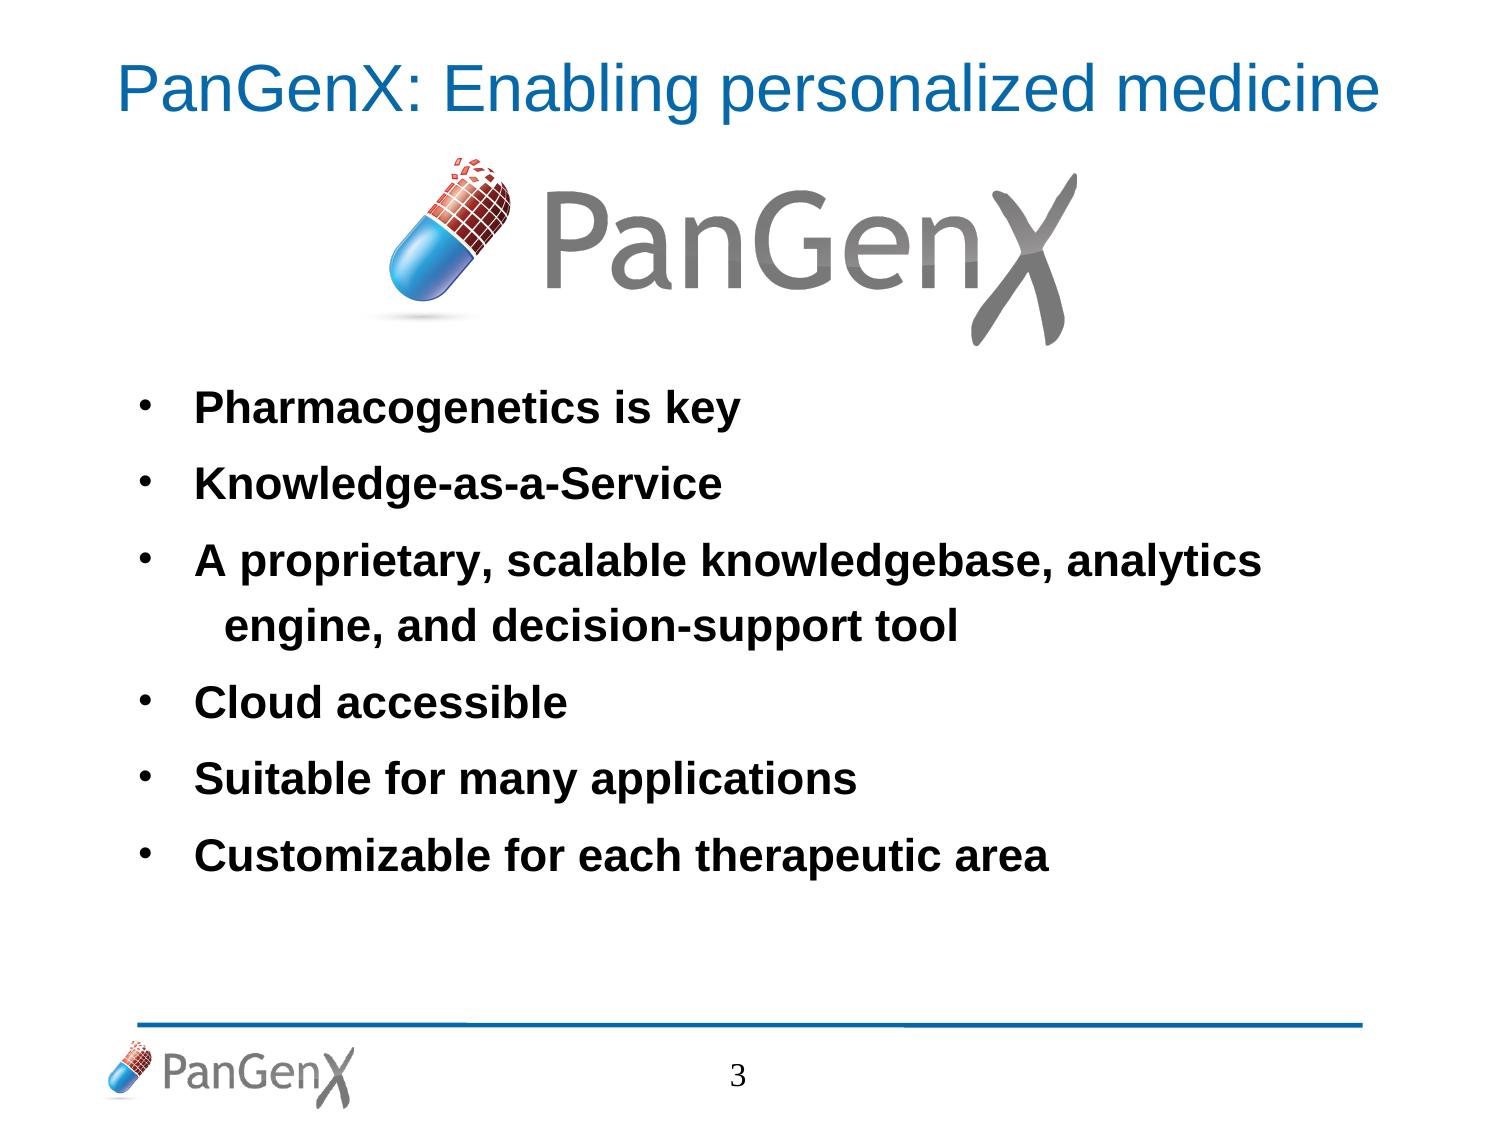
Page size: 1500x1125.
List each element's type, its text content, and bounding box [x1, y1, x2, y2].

picture [337, 158, 1077, 346]
title PanGenX: Enabling personalized medicine [0, 6, 1500, 149]
list Pharmacogenetics is key Knowledge-as-a-Service A proprietary, scalable knowledgebase, analytics engine, and decision-support tool Cloud accessible Suitable for many applications Customizable for each therapeutic area [115, 360, 1387, 1005]
picture [89, 1041, 354, 1109]
